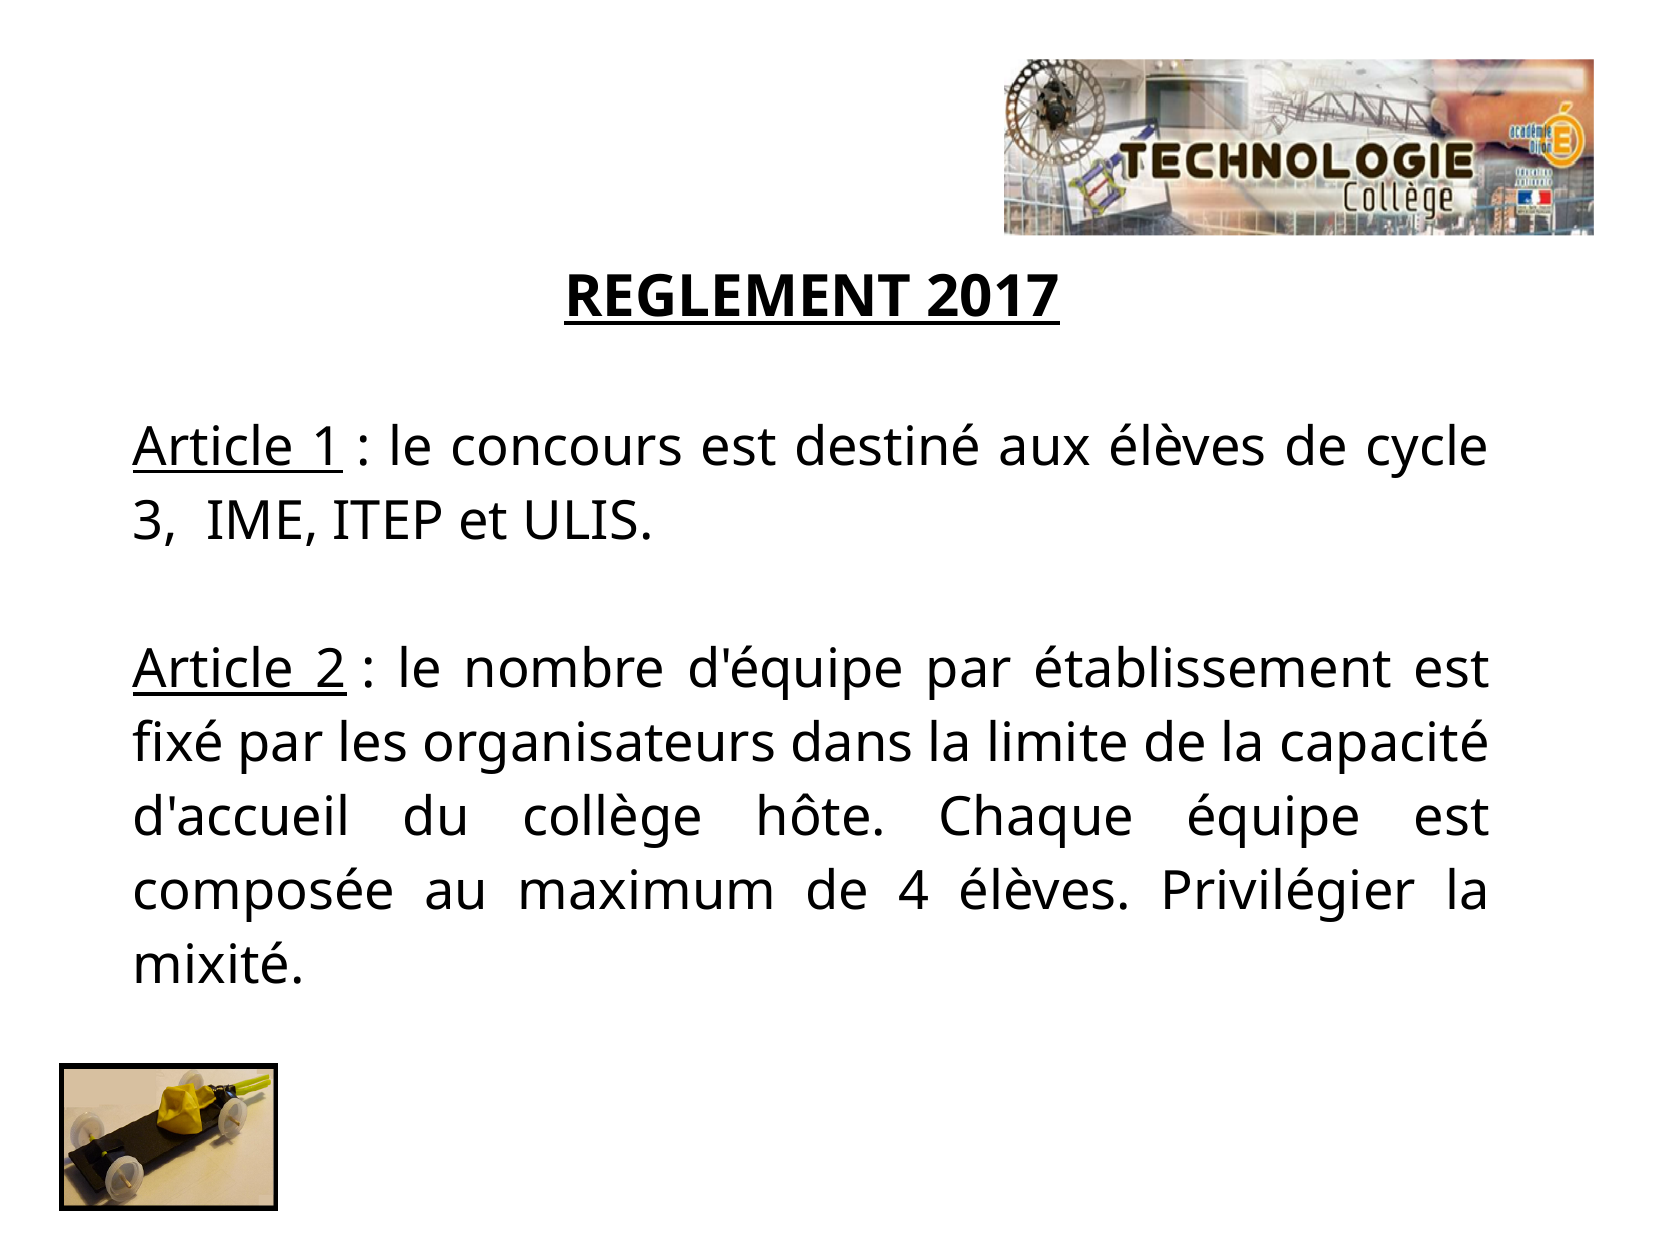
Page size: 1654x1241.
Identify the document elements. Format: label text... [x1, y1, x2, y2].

picture [59, 1062, 278, 1211]
text_box REGLEMENT 2017 Article 1 : le concours est destiné aux élèves de cycle 3, IME, ITEP et ULIS. Article 2 : le nombre d'équipe par établissement est fixé par les organisateurs dans la limite de la capacité d'accueil du collège hôte. Chaque équipe est composée au maximum de 4 élèves. Privilégier la mixité. [118, 246, 1506, 1056]
picture [1003, 58, 1595, 237]
